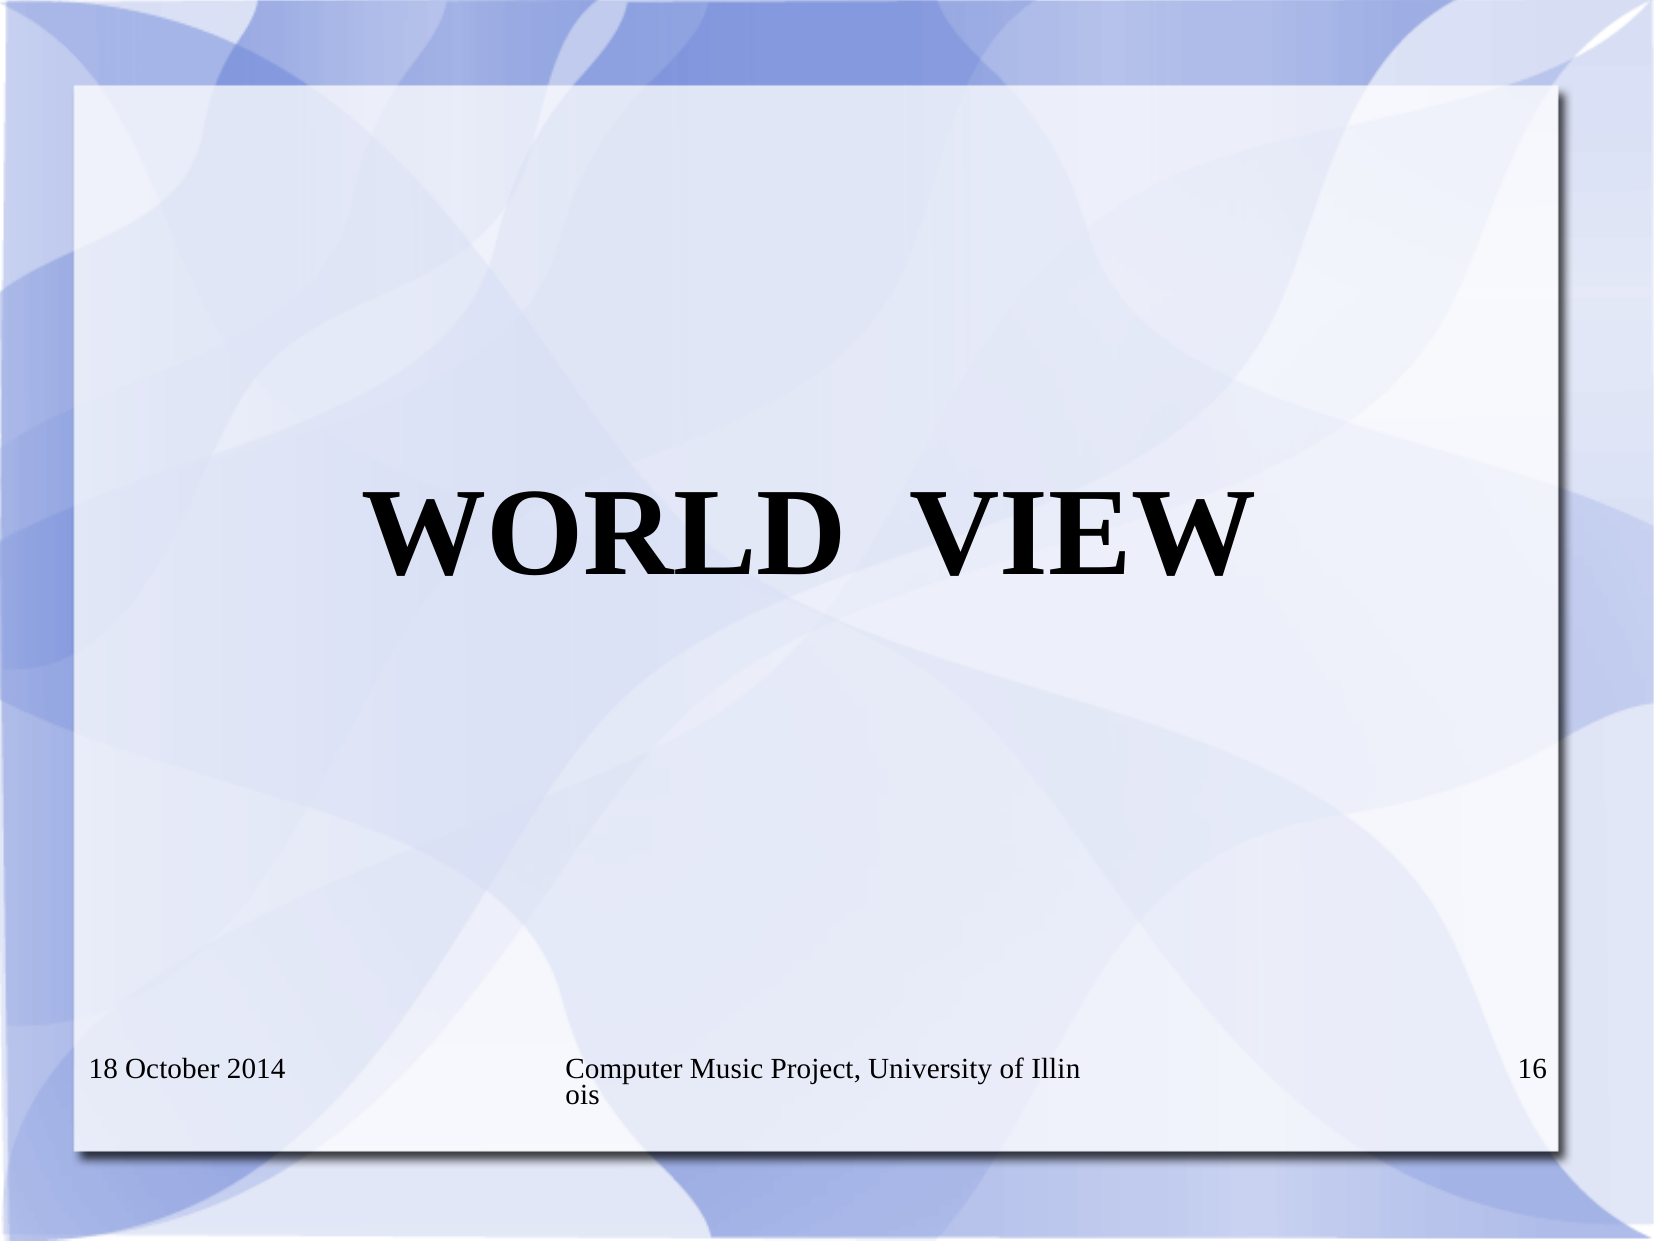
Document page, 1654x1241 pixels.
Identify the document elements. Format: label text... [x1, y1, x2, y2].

subtitle WORLD VIEW [82, 90, 1536, 975]
picture [0, 0, 1654, 1241]
